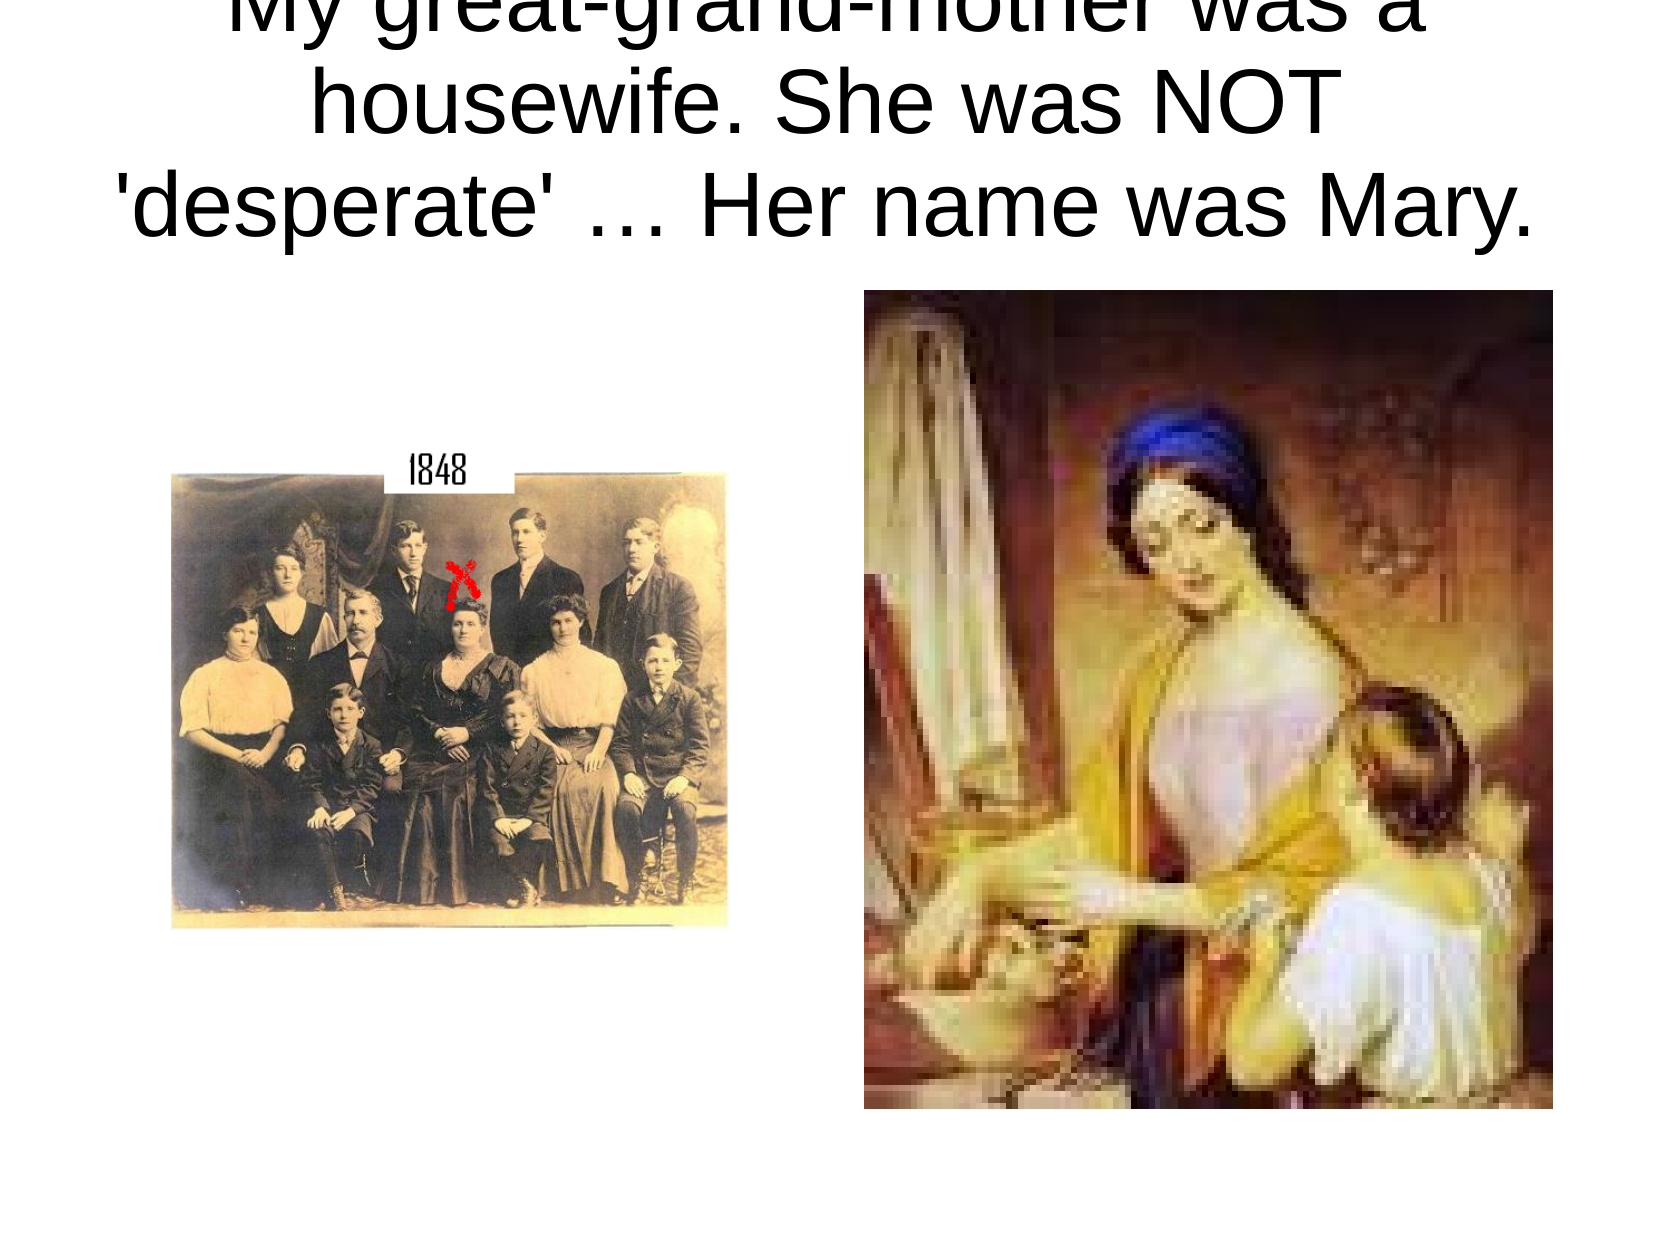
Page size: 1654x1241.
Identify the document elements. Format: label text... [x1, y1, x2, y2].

picture [82, 430, 809, 968]
picture [864, 290, 1553, 1109]
title My great-grand-mother was a housewife. She was NOT 'desperate' … Her name was Mary. [82, 0, 1571, 359]
